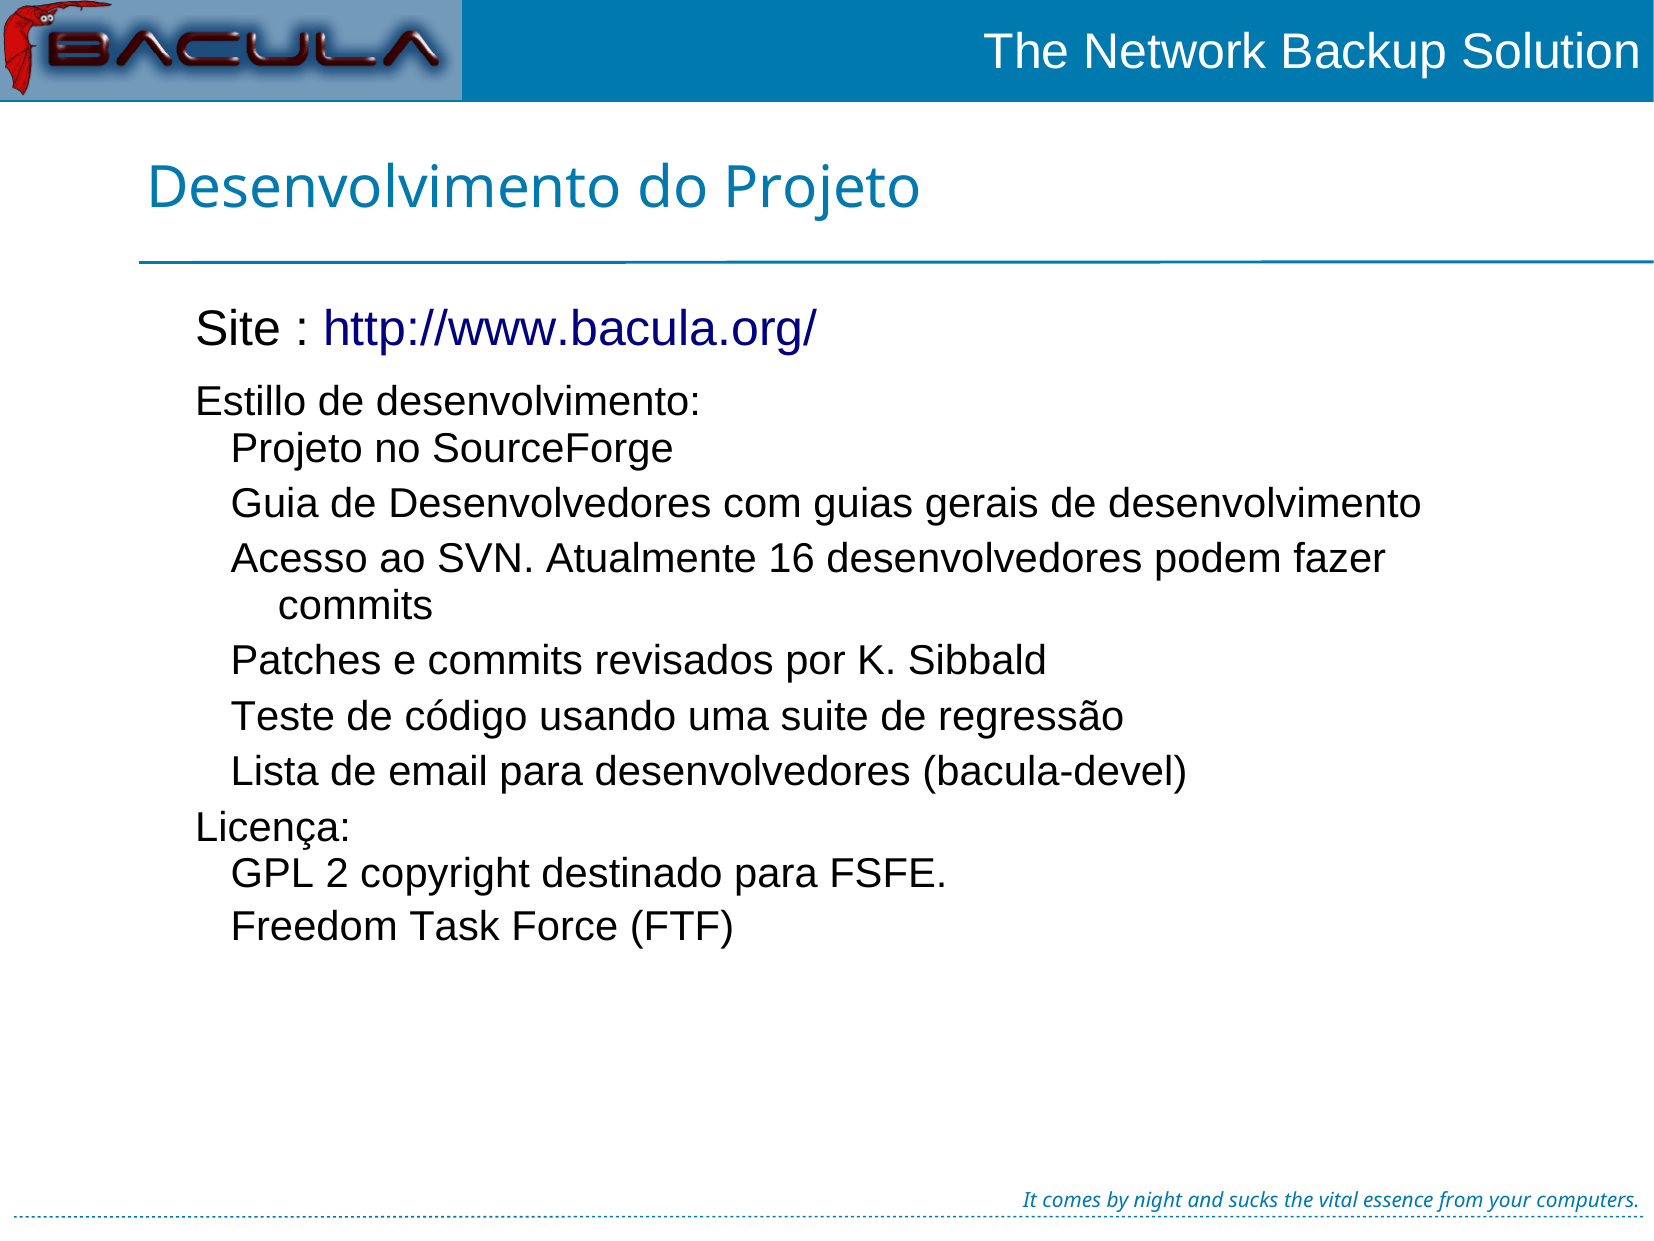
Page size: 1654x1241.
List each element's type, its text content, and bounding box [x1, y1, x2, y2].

list Site : http://www.bacula.org/ Estillo de desenvolvimento: Projeto no SourceForge Guia de Desenvolvedores com guias gerais de desenvolvimento Acesso ao SVN. Atualmente 16 desenvolvedores podem fazer commits Patches e commits revisados por K. Sibbald Teste de código usando uma suite de regressão Lista de email para desenvolvedores (bacula-devel) Licença: GPL 2 copyright destinado para FSFE. Freedom Task Force (FTF) [136, 300, 1538, 1175]
title Desenvolvimento do Projeto [146, 120, 1498, 226]
picture [0, 0, 461, 99]
